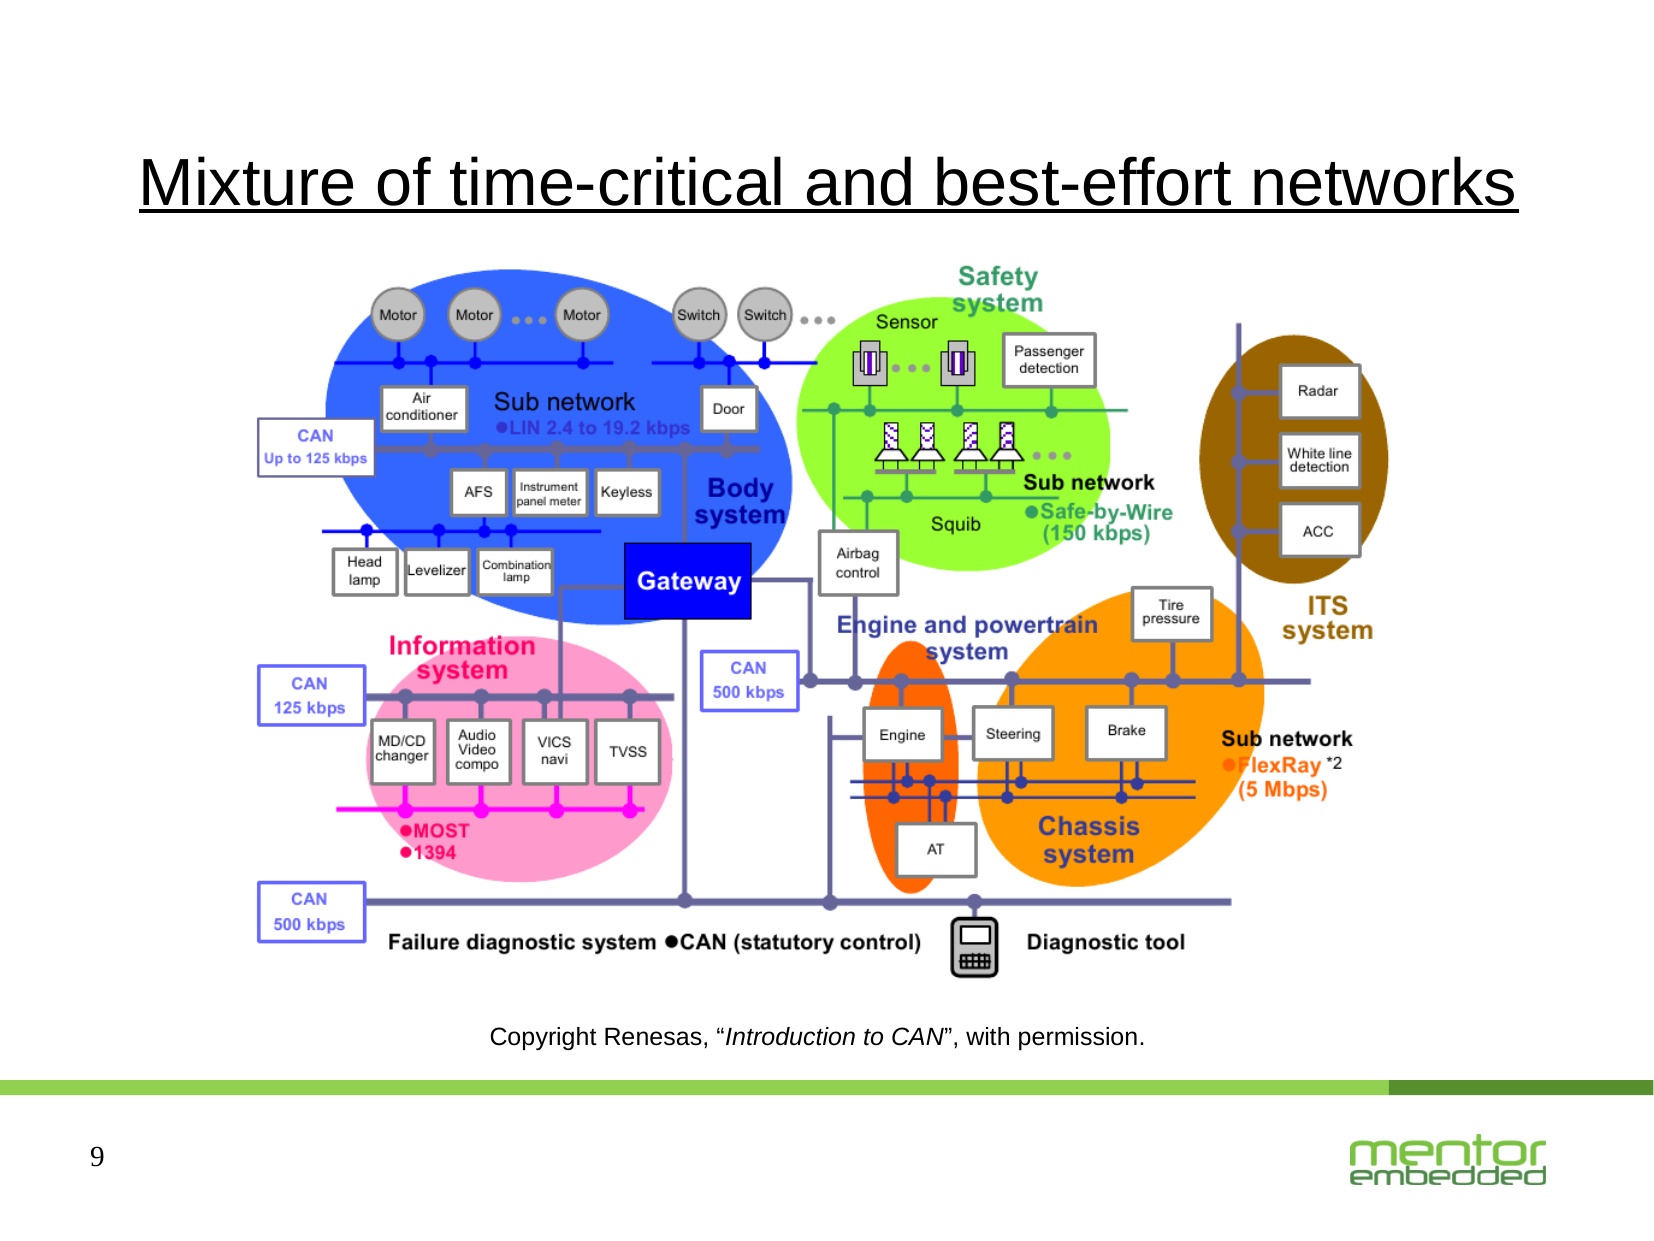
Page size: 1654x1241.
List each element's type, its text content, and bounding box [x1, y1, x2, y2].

text_box Copyright Renesas, “Introduction to CAN”, with permission. [474, 1015, 1161, 1059]
picture [1350, 1134, 1546, 1185]
picture [215, 286, 1416, 994]
title Mixture of time-critical and best-effort networks [84, 78, 1573, 286]
